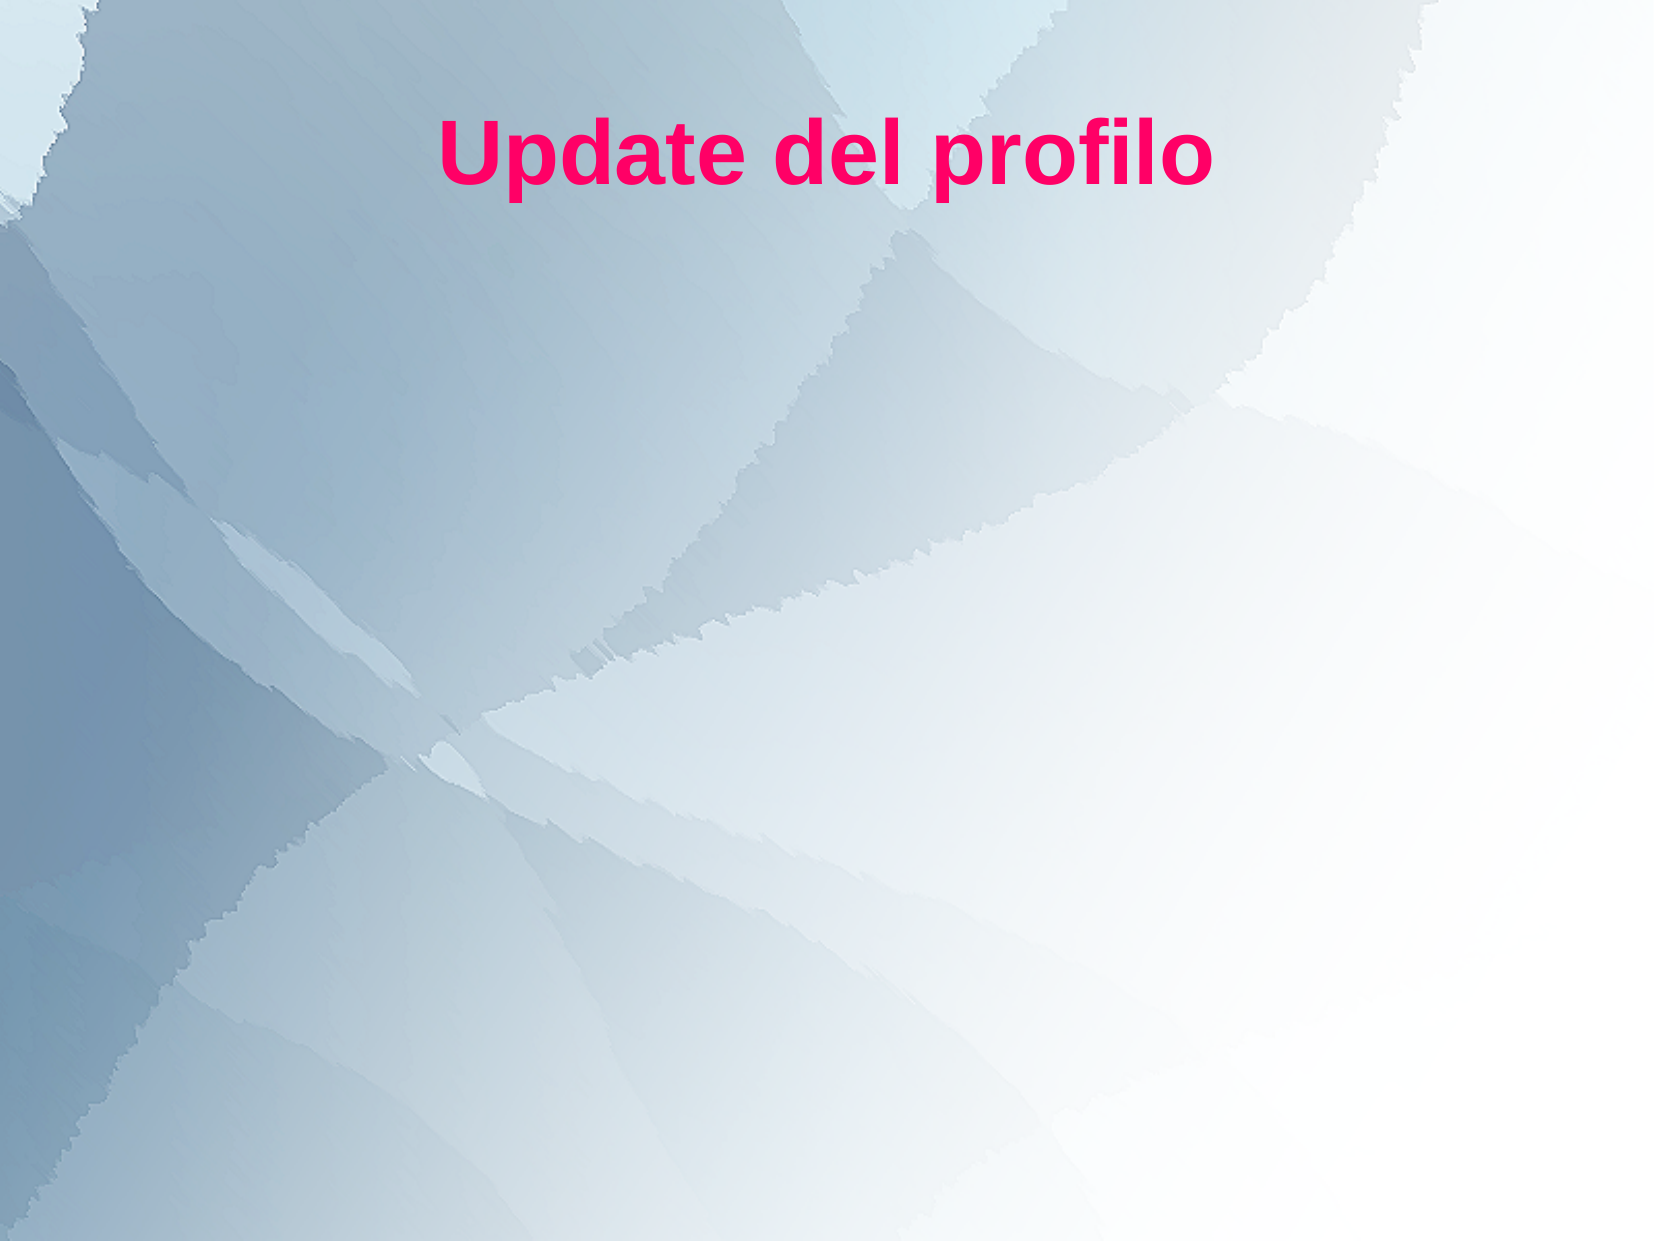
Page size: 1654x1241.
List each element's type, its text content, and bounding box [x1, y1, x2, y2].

title Update del profilo [82, 49, 1571, 257]
picture [0, 0, 1654, 1241]
